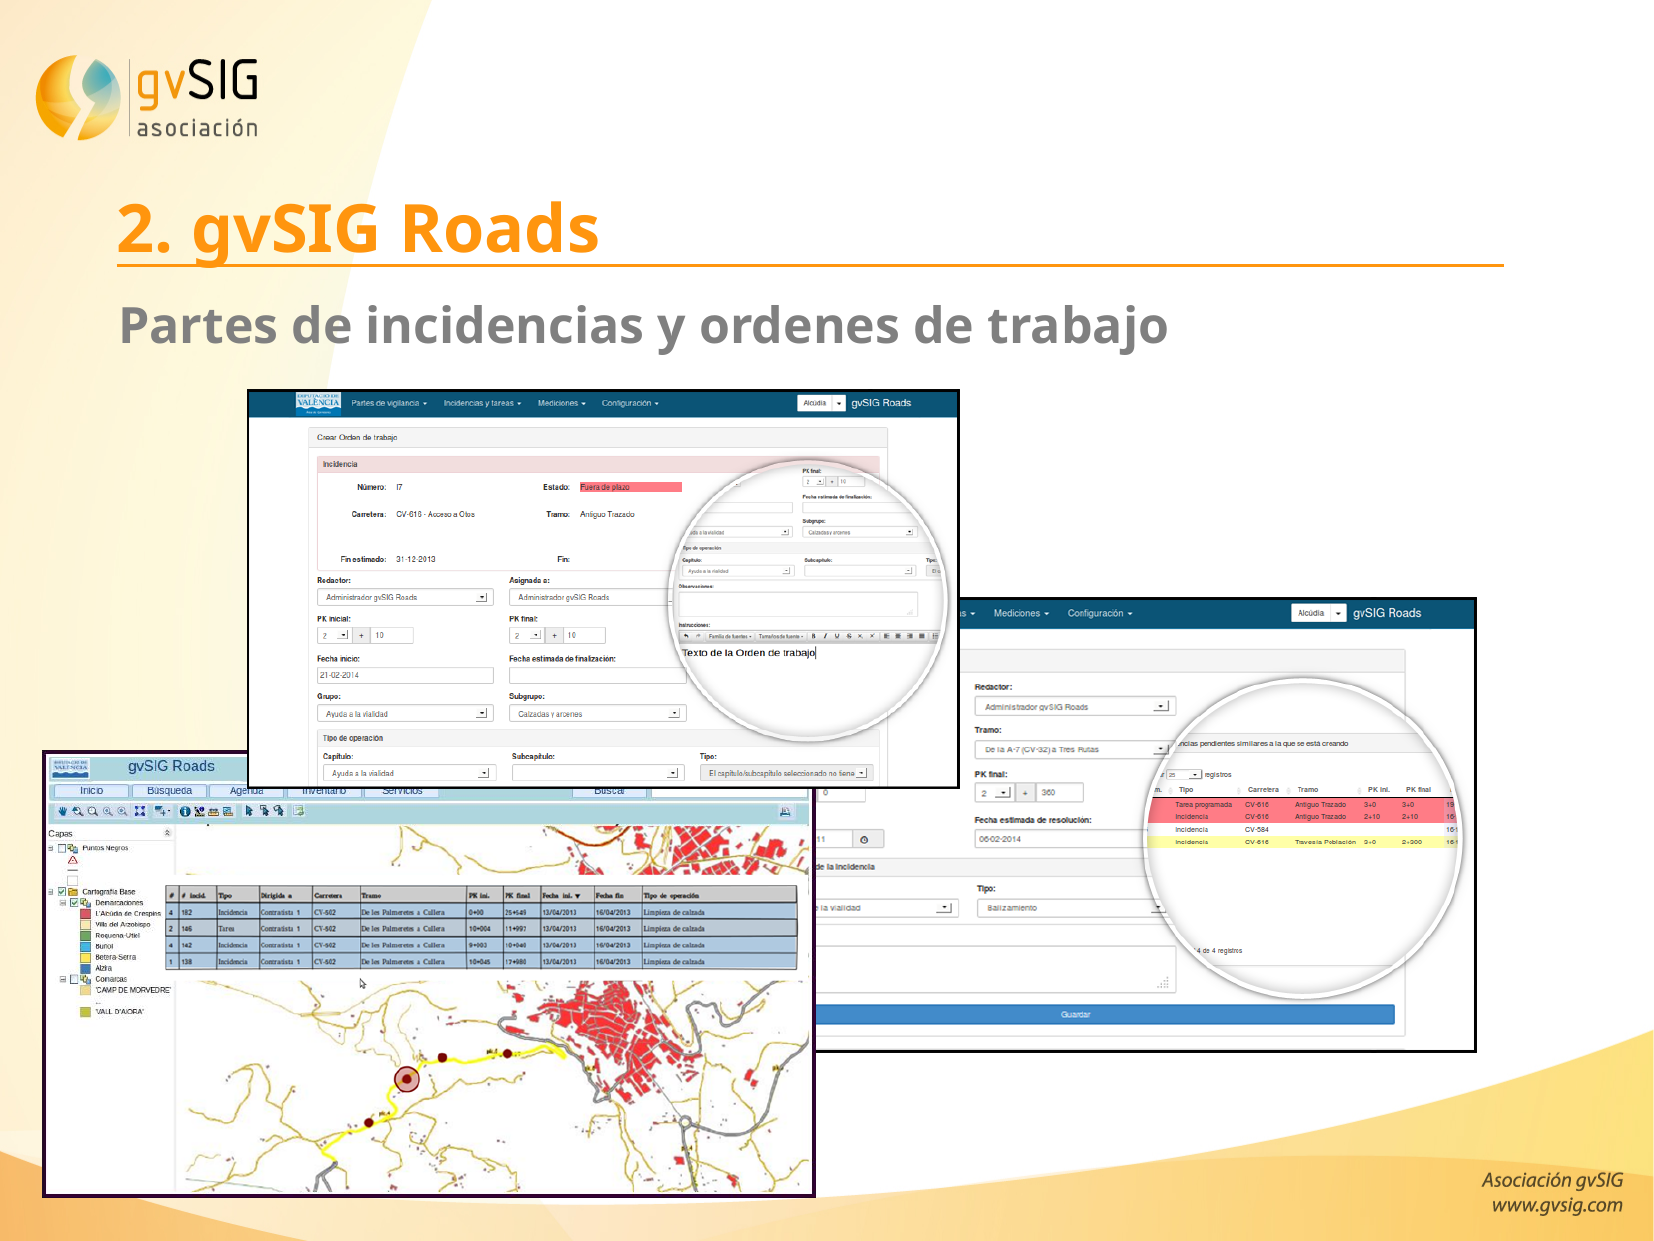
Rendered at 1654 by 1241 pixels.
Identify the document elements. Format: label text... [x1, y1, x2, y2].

title Partes de incidencias y ordenes de trabajo [118, 279, 1536, 369]
title 2. gvSIG Roads [116, 177, 1605, 276]
picture [0, 0, 1654, 1241]
